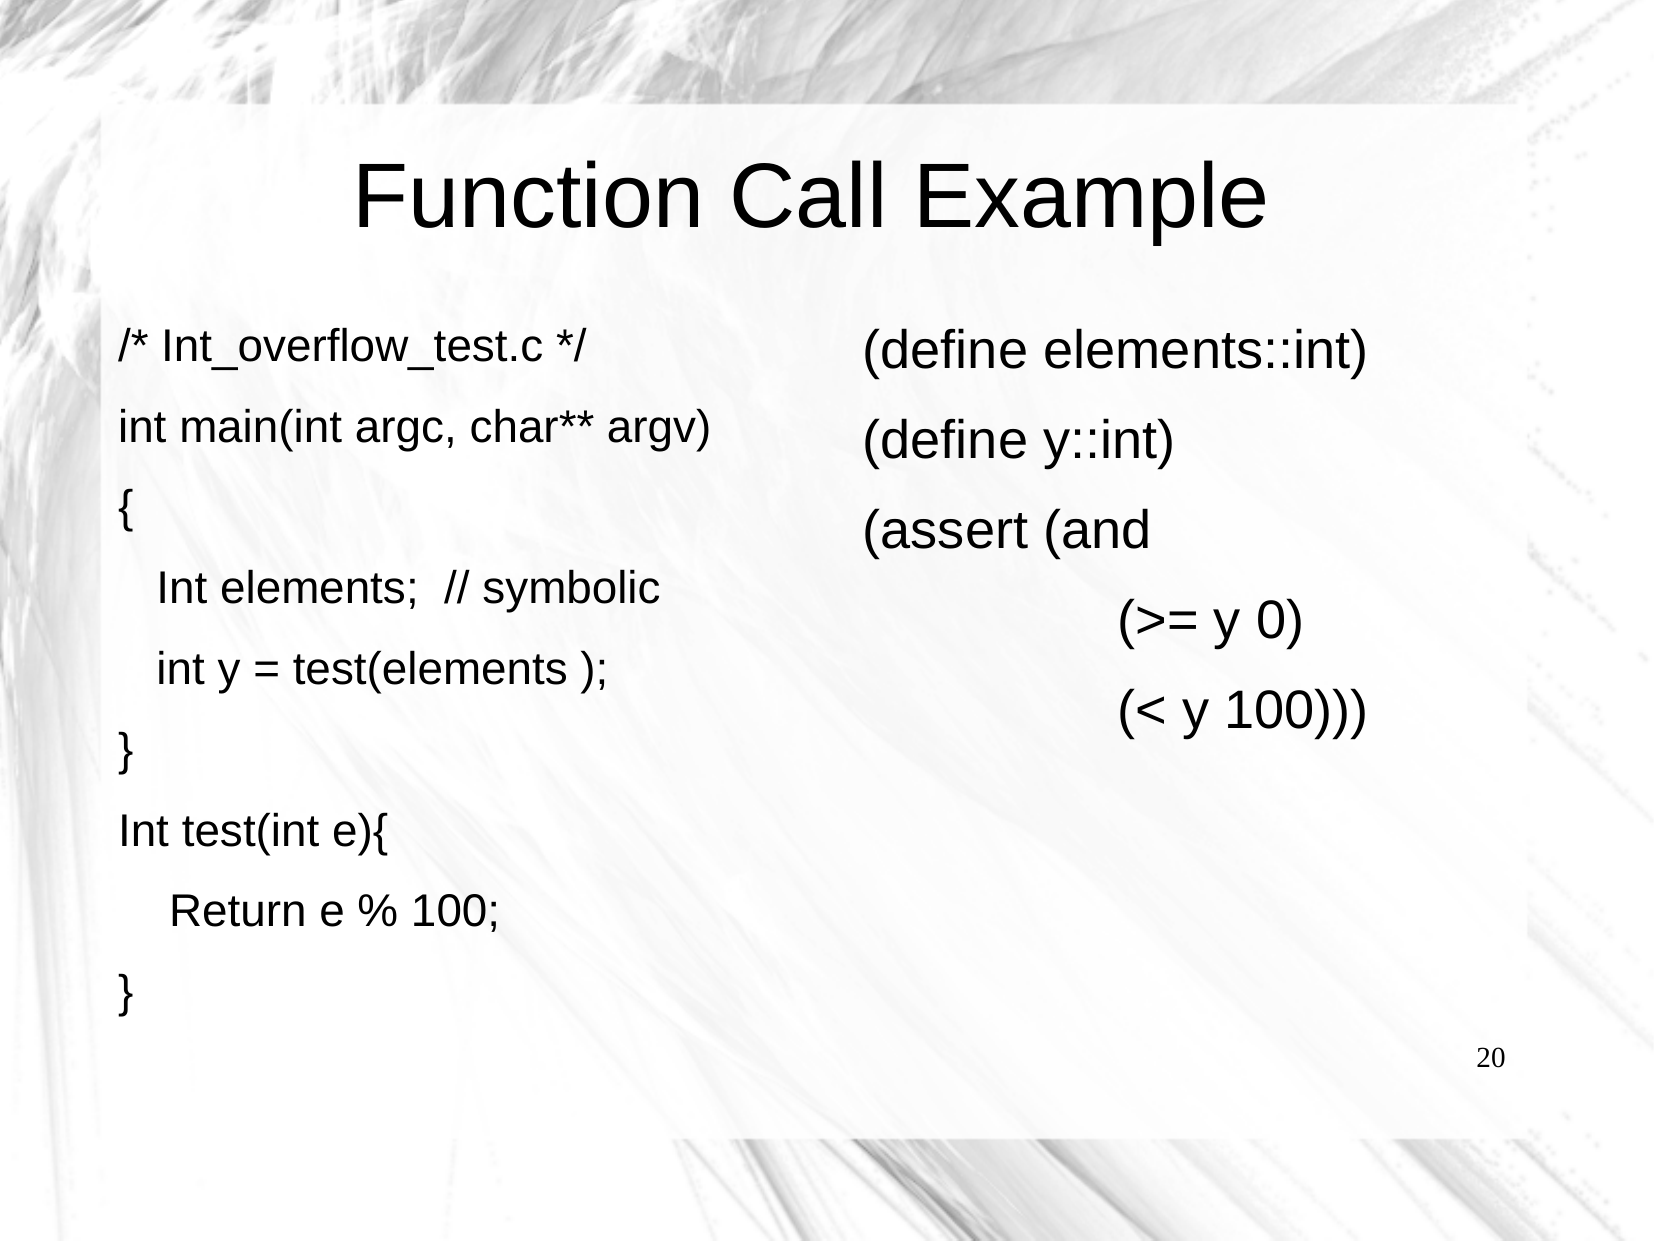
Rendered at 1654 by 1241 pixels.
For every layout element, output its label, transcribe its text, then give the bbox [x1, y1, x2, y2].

title Function Call Example [118, 112, 1506, 281]
list /* Int_overflow_test.c */ int main(int argc, char** argv) { Int elements; // symbolic int y = test(elements ); } Int test(int e){ Return e % 100; } [118, 319, 827, 1039]
picture [0, 0, 1654, 1241]
list (define elements::int) (define y::int) (assert (and (>= y 0) (< y 100))) [862, 319, 1572, 1039]
